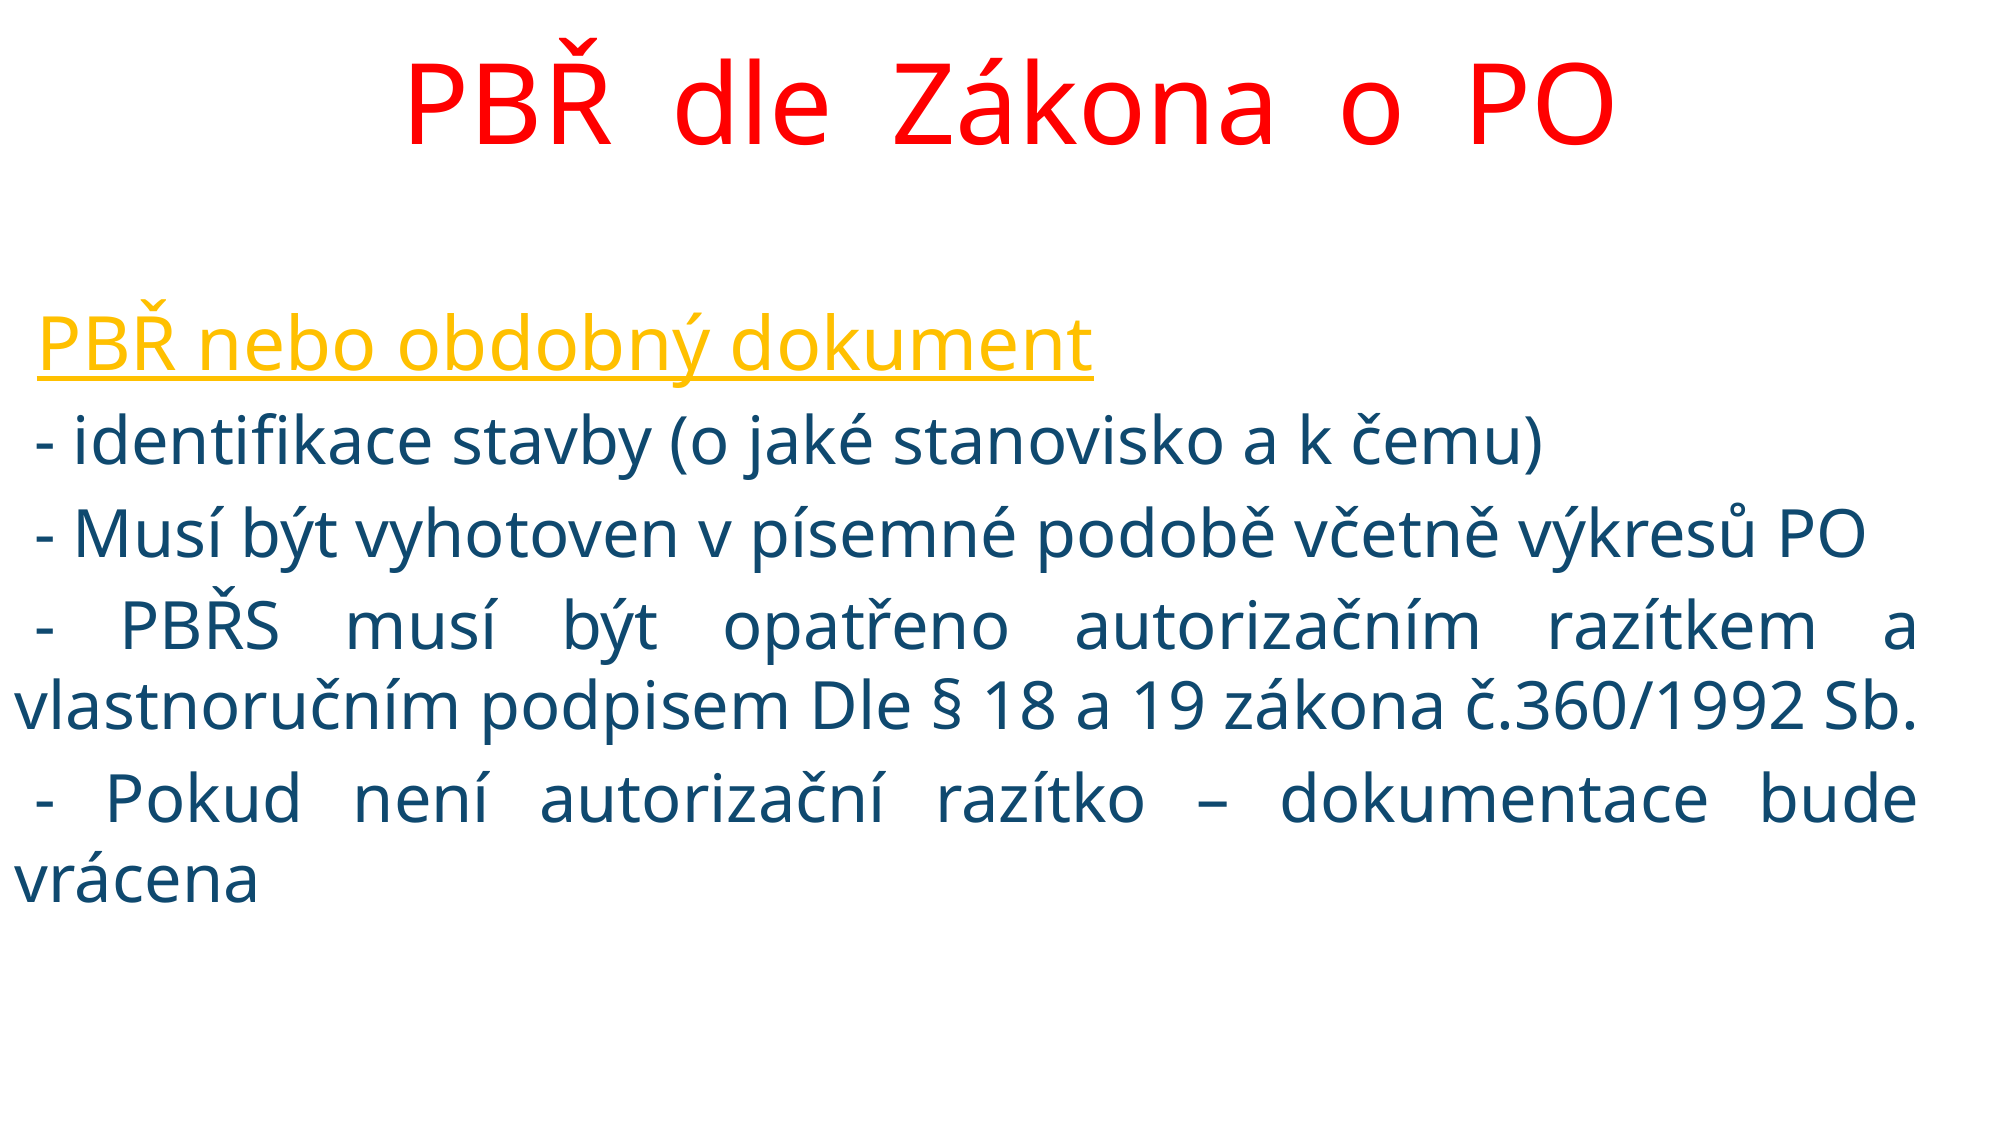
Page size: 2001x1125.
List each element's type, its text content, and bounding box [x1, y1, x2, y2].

title PBŘ dle Zákona o PO Formální Náležitosti [44, 12, 1978, 288]
list PBŘ nebo obdobný dokument - identifikace stavby (o jaké stanovisko a k čemu) - Musí být vyhotoven v písemné podobě včetně výkresů PO - PBŘS musí být opatřeno autorizačním razítkem a vlastnoručním podpisem Dle § 18 a 19 zákona č.360/1992 Sb. - Pokud není autorizační razítko – dokumentace bude vrácena [0, 287, 1966, 1113]
